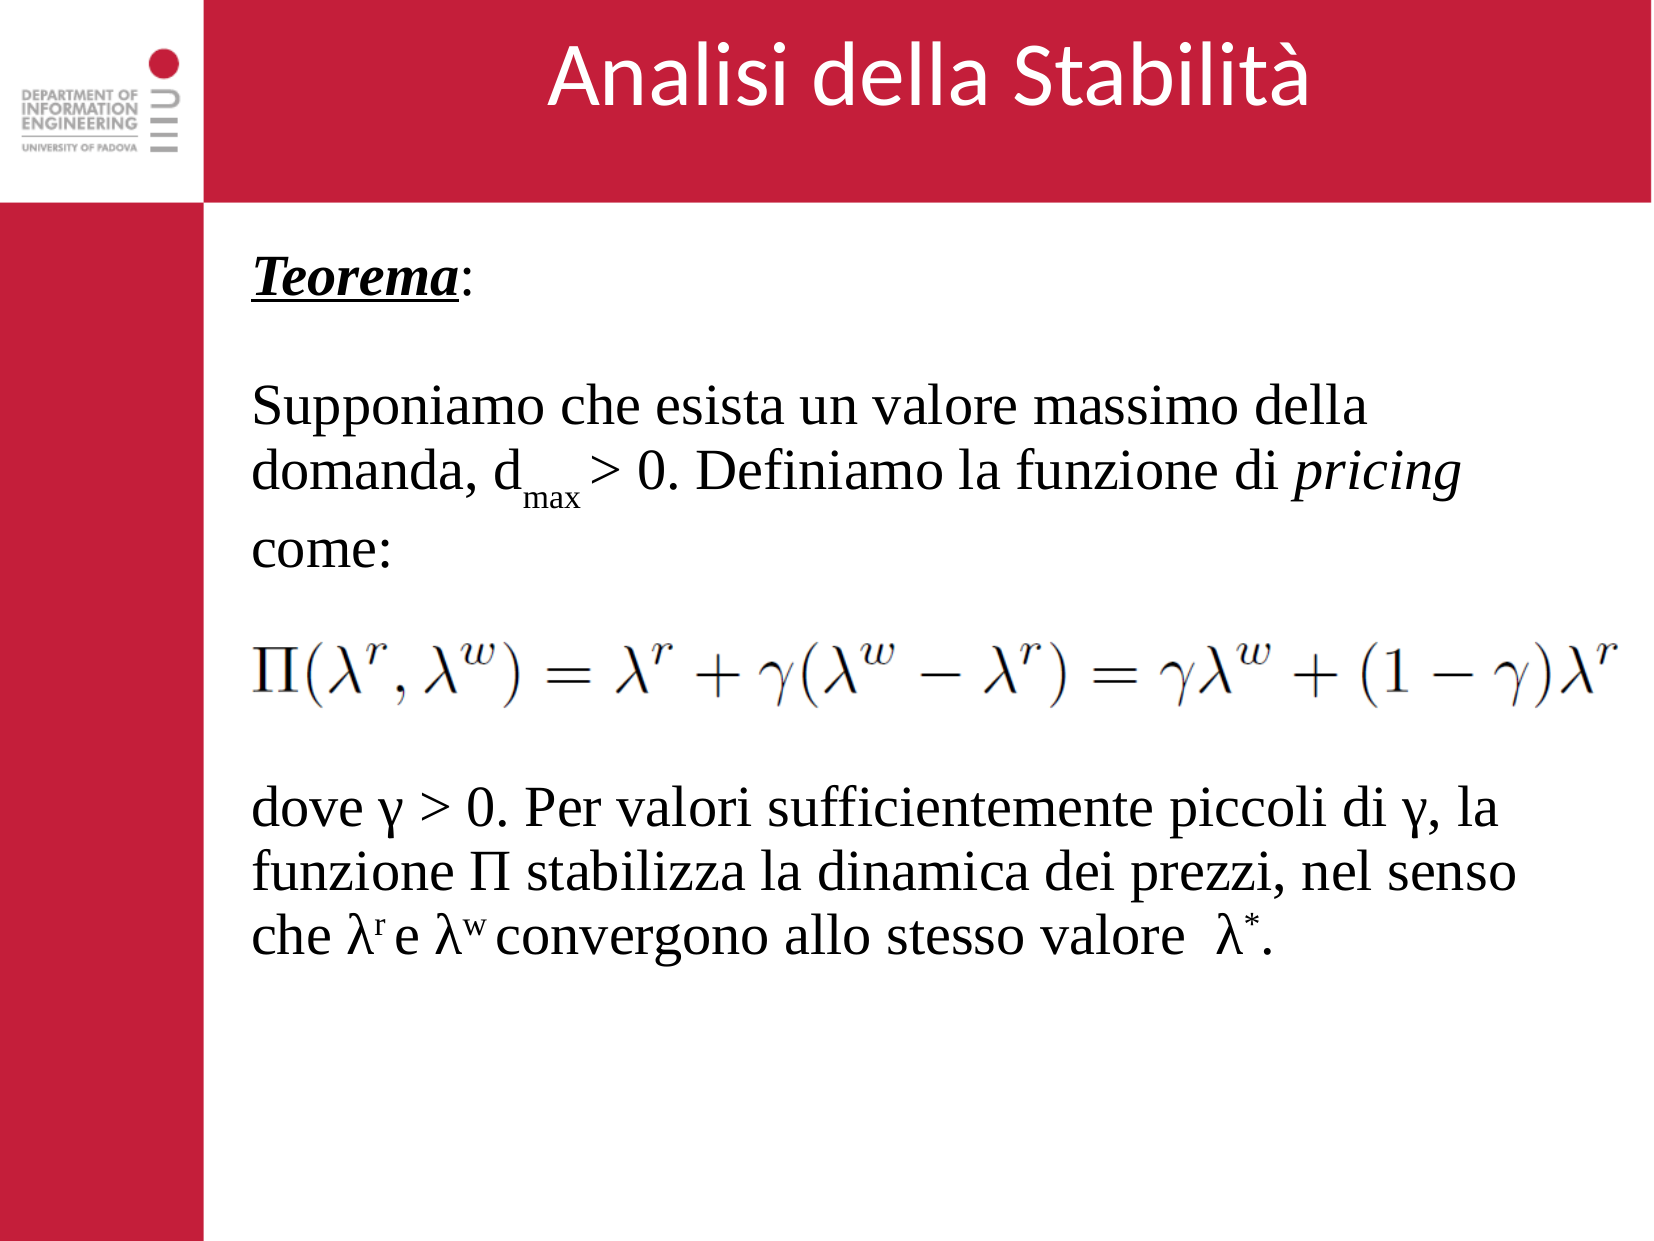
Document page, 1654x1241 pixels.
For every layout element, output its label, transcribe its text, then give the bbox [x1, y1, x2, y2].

text_box Teorema: Supponiamo che esista un valore massimo della domanda, dmax > 0. Definiamo la funzione di pricing come: dove γ > 0. Per valori sufficientemente piccoli di γ, la funzione Π stabilizza la dinamica dei prezzi, nel senso che λr e λw convergono allo stesso valore λ*. [236, 751, 1625, 1211]
text_box Analisi della Stabilità [206, 29, 1654, 178]
text_box Teorema: Supponiamo che esista un valore massimo della domanda, dmax > 0. Definiamo la funzione di pricing come: dove γ > 0. Per valori sufficientemente piccoli di γ, la funzione Π stabilizza la dinamica dei prezzi, nel senso che λr e λw convergono allo stesso valore λ*. [236, 236, 1625, 604]
picture [0, 0, 1654, 1241]
